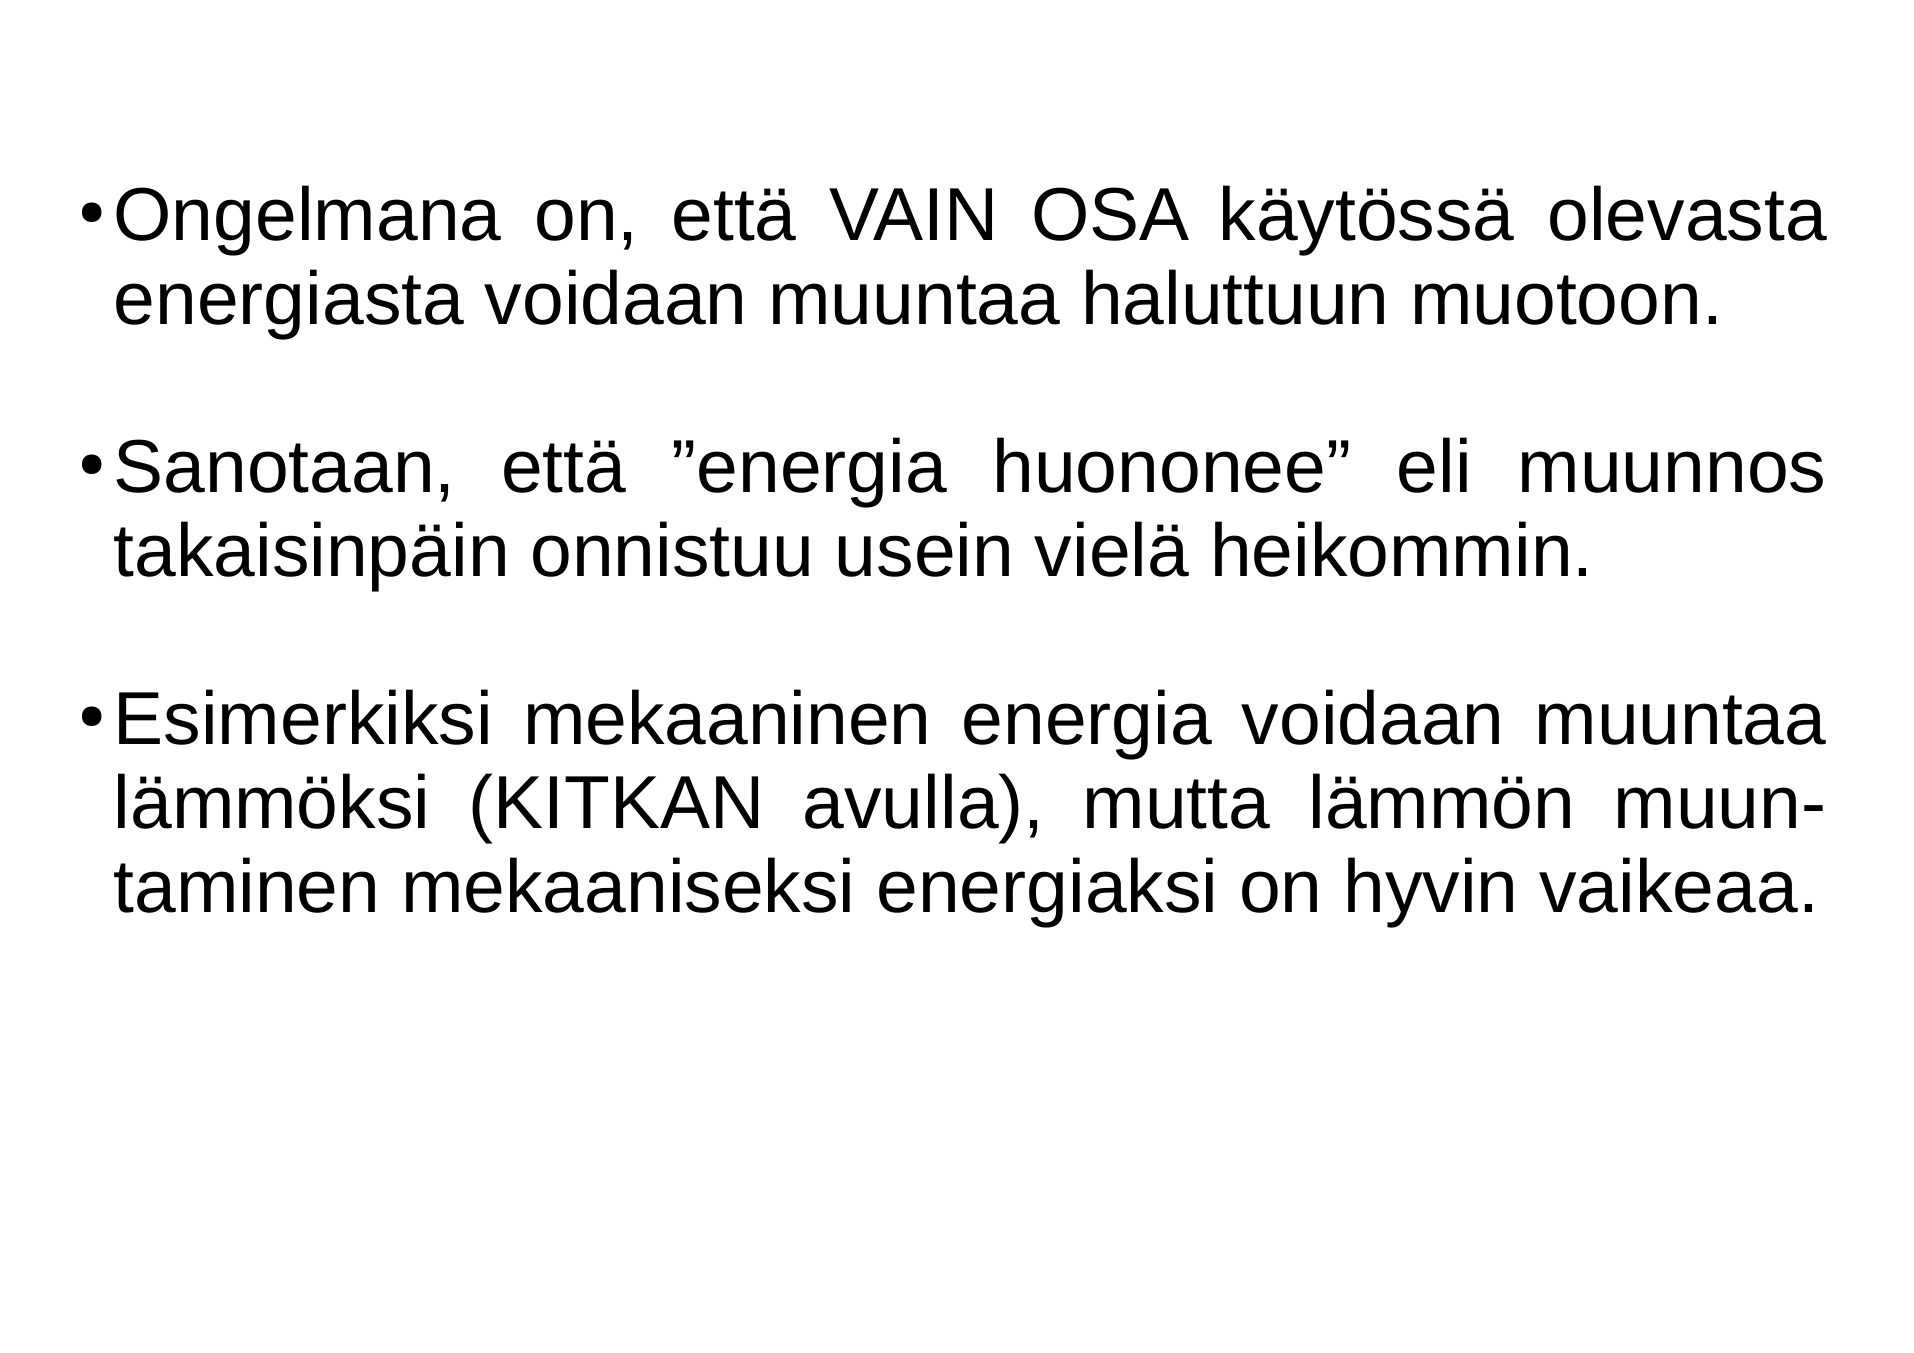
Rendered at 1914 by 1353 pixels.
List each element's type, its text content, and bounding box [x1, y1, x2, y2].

text_box Ongelmana on, että VAIN OSA käytössä olevasta energiasta voidaan muuntaa haluttuun muotoon. Sanotaan, että ”energia huononee” eli muunnos takaisinpäin onnistuu usein vielä heikommin. Esimerkiksi mekaaninen energia voidaan muuntaa lämmöksi (KITKAN avulla), mutta lämmön muun-taminen mekaaniseksi energiaksi on hyvin vaikeaa. [63, 165, 1843, 1020]
